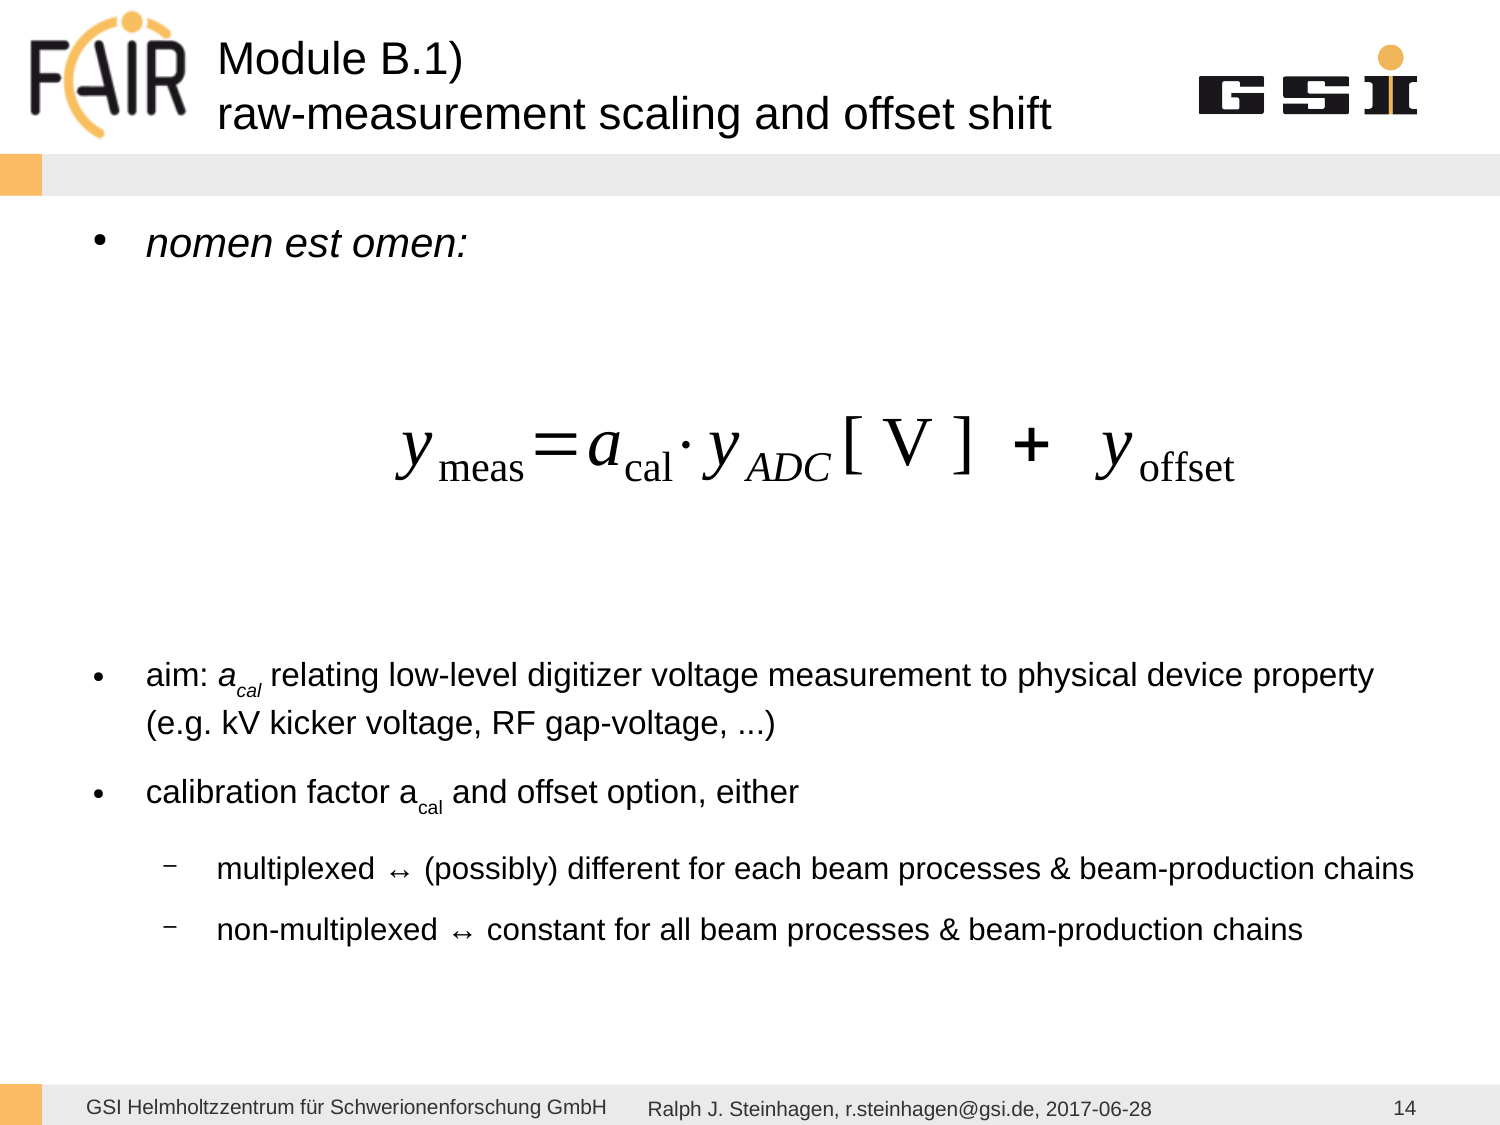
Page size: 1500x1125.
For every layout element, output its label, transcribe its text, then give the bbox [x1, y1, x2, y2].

title Module B.1) raw-measurement scaling and offset shift [217, 20, 1180, 147]
picture [1197, 42, 1419, 117]
chart [374, 401, 1252, 491]
picture [30, 9, 187, 141]
list nomen est omen: [75, 215, 1425, 616]
list aim: acal relating low-level digitizer voltage measurement to physical device property (e.g. kV kicker voltage, RF gap-voltage, ...) calibration factor acal and offset option, either multiplexed ↔ (possibly) different for each beam processes & beam-production chains non-multiplexed ↔ constant for all beam processes & beam-production chains [75, 653, 1425, 1054]
